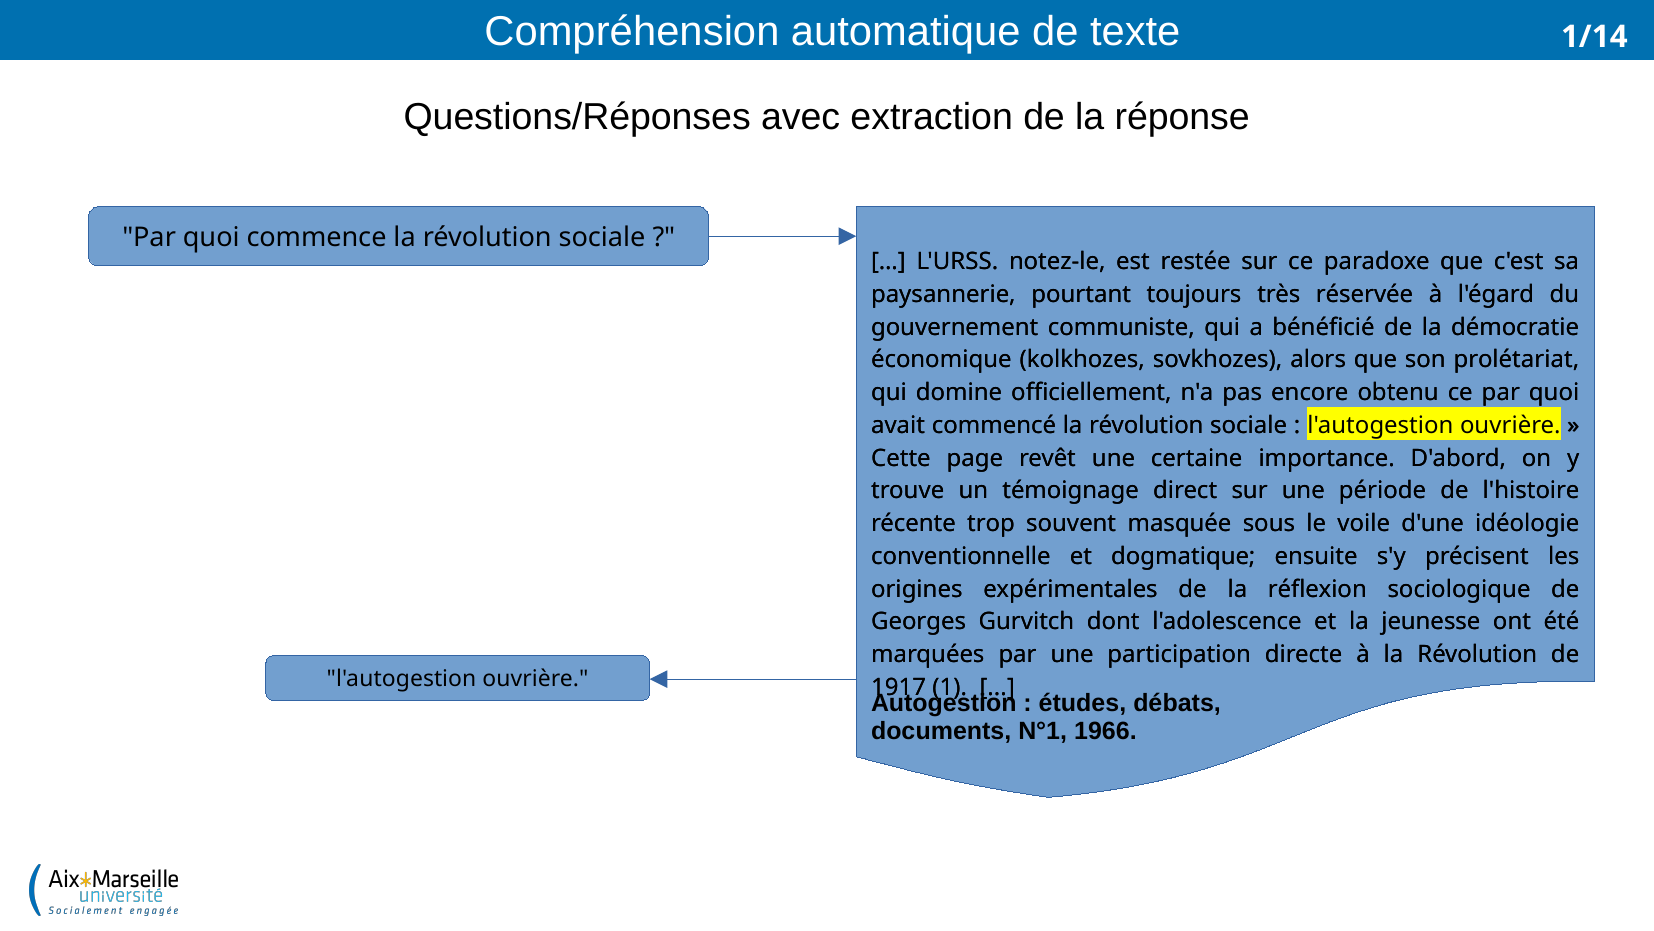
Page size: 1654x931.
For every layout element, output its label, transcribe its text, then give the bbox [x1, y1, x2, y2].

text_box […] L'URSS. notez-le, est restée sur ce paradoxe que c'est sa paysannerie, pourtant toujours très réservée à l'égard du gouvernement communiste, qui a bénéficié de la démocratie économique (kolkhozes, sovkhozes), alors que son prolétariat, qui domine officiellement, n'a pas encore obtenu ce par quoi avait commencé la révolution sociale : l'autogestion ouvrière. » Cette page revêt une certaine importance. D'abord, on y trouve un témoignage direct sur une période de l'histoire récente trop souvent masquée sous le voile d'une idéologie conventionnelle et dogmatique; ensuite s'y précisent les origines expérimentales de la réflexion sociologique de Georges Gurvitch dont l'adolescence et la jeunesse ont été marquées par une participation directe à la Révolution de 1917 (1). [...] [856, 236, 1595, 671]
text_box Compréhension automatique de texte [0, 0, 1654, 62]
text_box "Par quoi commence la révolution sociale ?" [88, 206, 709, 266]
text_box "l'autogestion ouvrière." [265, 655, 650, 701]
picture [29, 864, 178, 916]
text_box [856, 671, 1595, 731]
text_box Questions/Réponses avec extraction de la réponse [236, 88, 1418, 146]
text_box [954, 781, 1159, 798]
text_box [856, 206, 1595, 236]
text_box Autogestion : études, débats, documents, N°1, 1966. [856, 681, 1307, 781]
